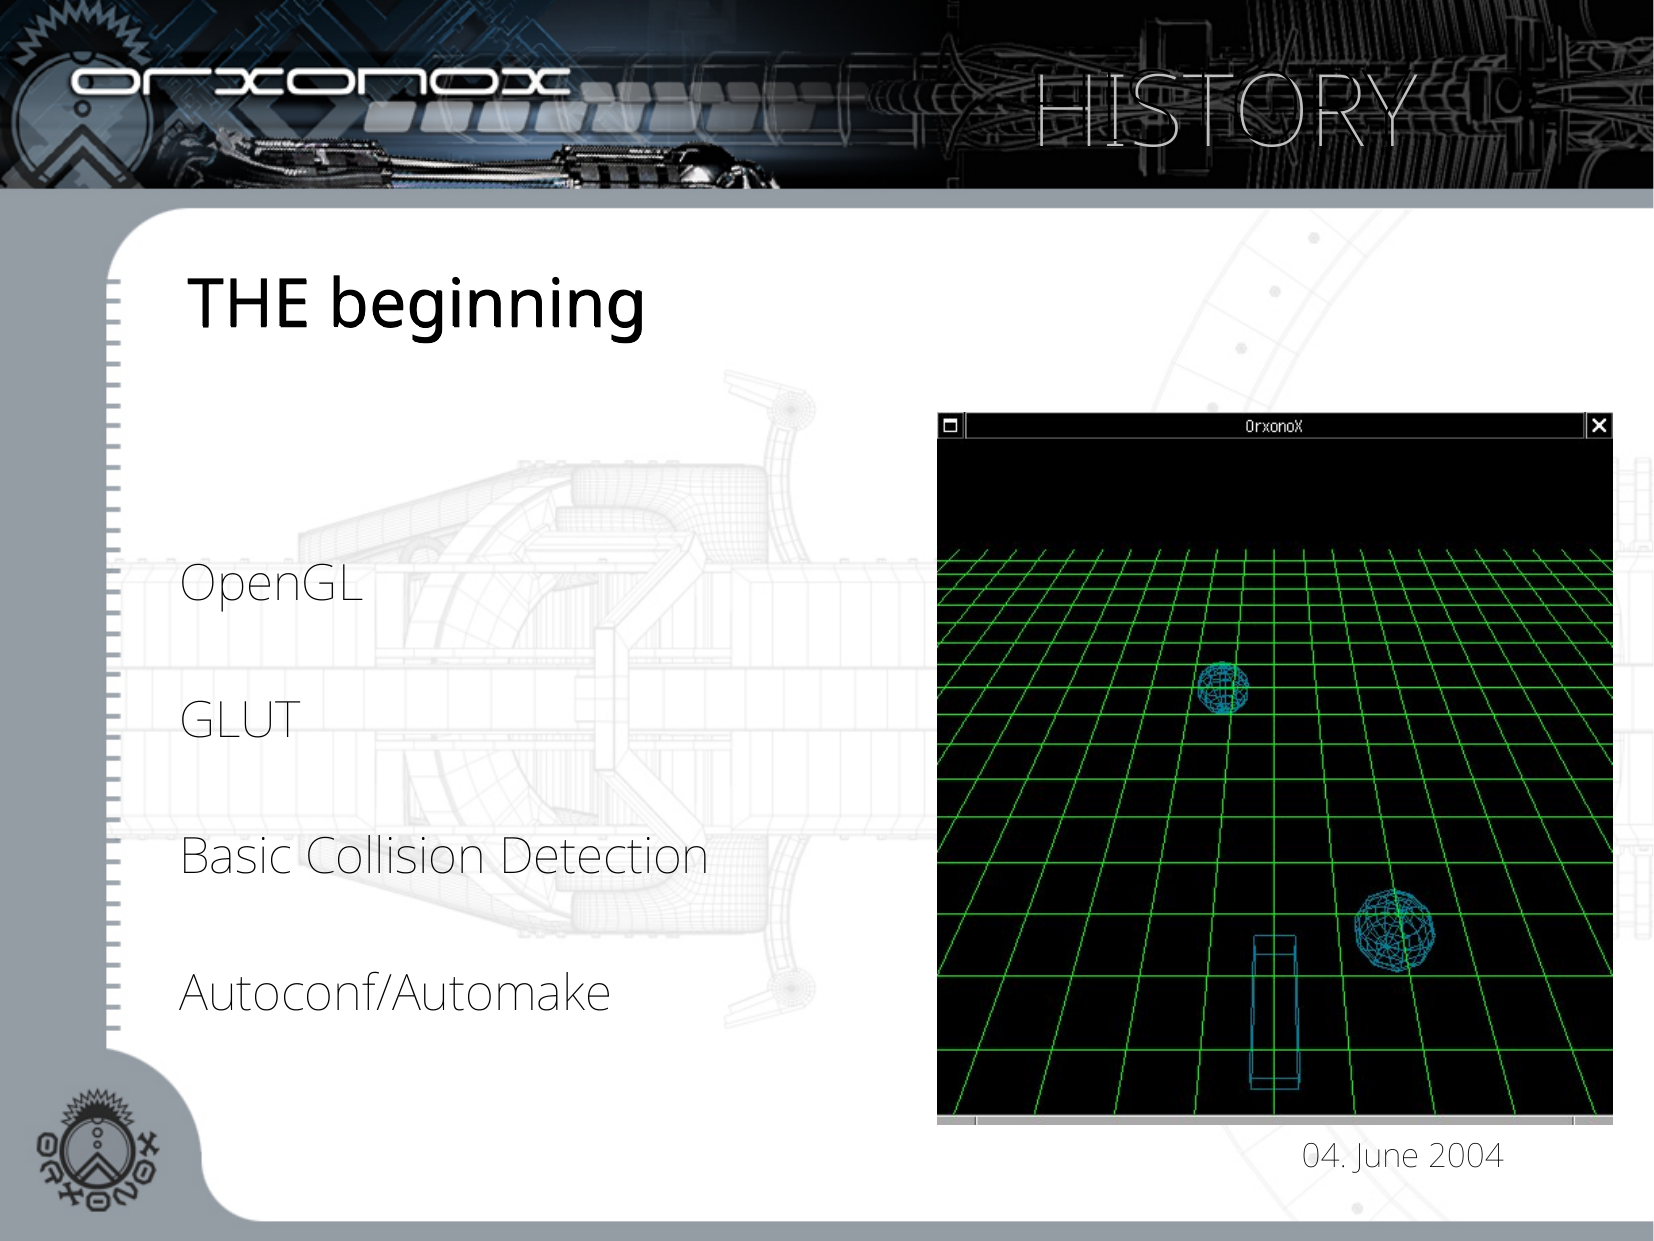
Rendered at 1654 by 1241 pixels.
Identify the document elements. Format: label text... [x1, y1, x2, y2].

text_box 04. June 2004 [1251, 1125, 1613, 1176]
text_box OpenGL GLUT Basic Collision Detection Autoconf/Automake [129, 540, 925, 934]
text_box THE beginning [187, 255, 1654, 323]
text_box HISTORY [975, 26, 1603, 151]
picture [0, 0, 1654, 1241]
